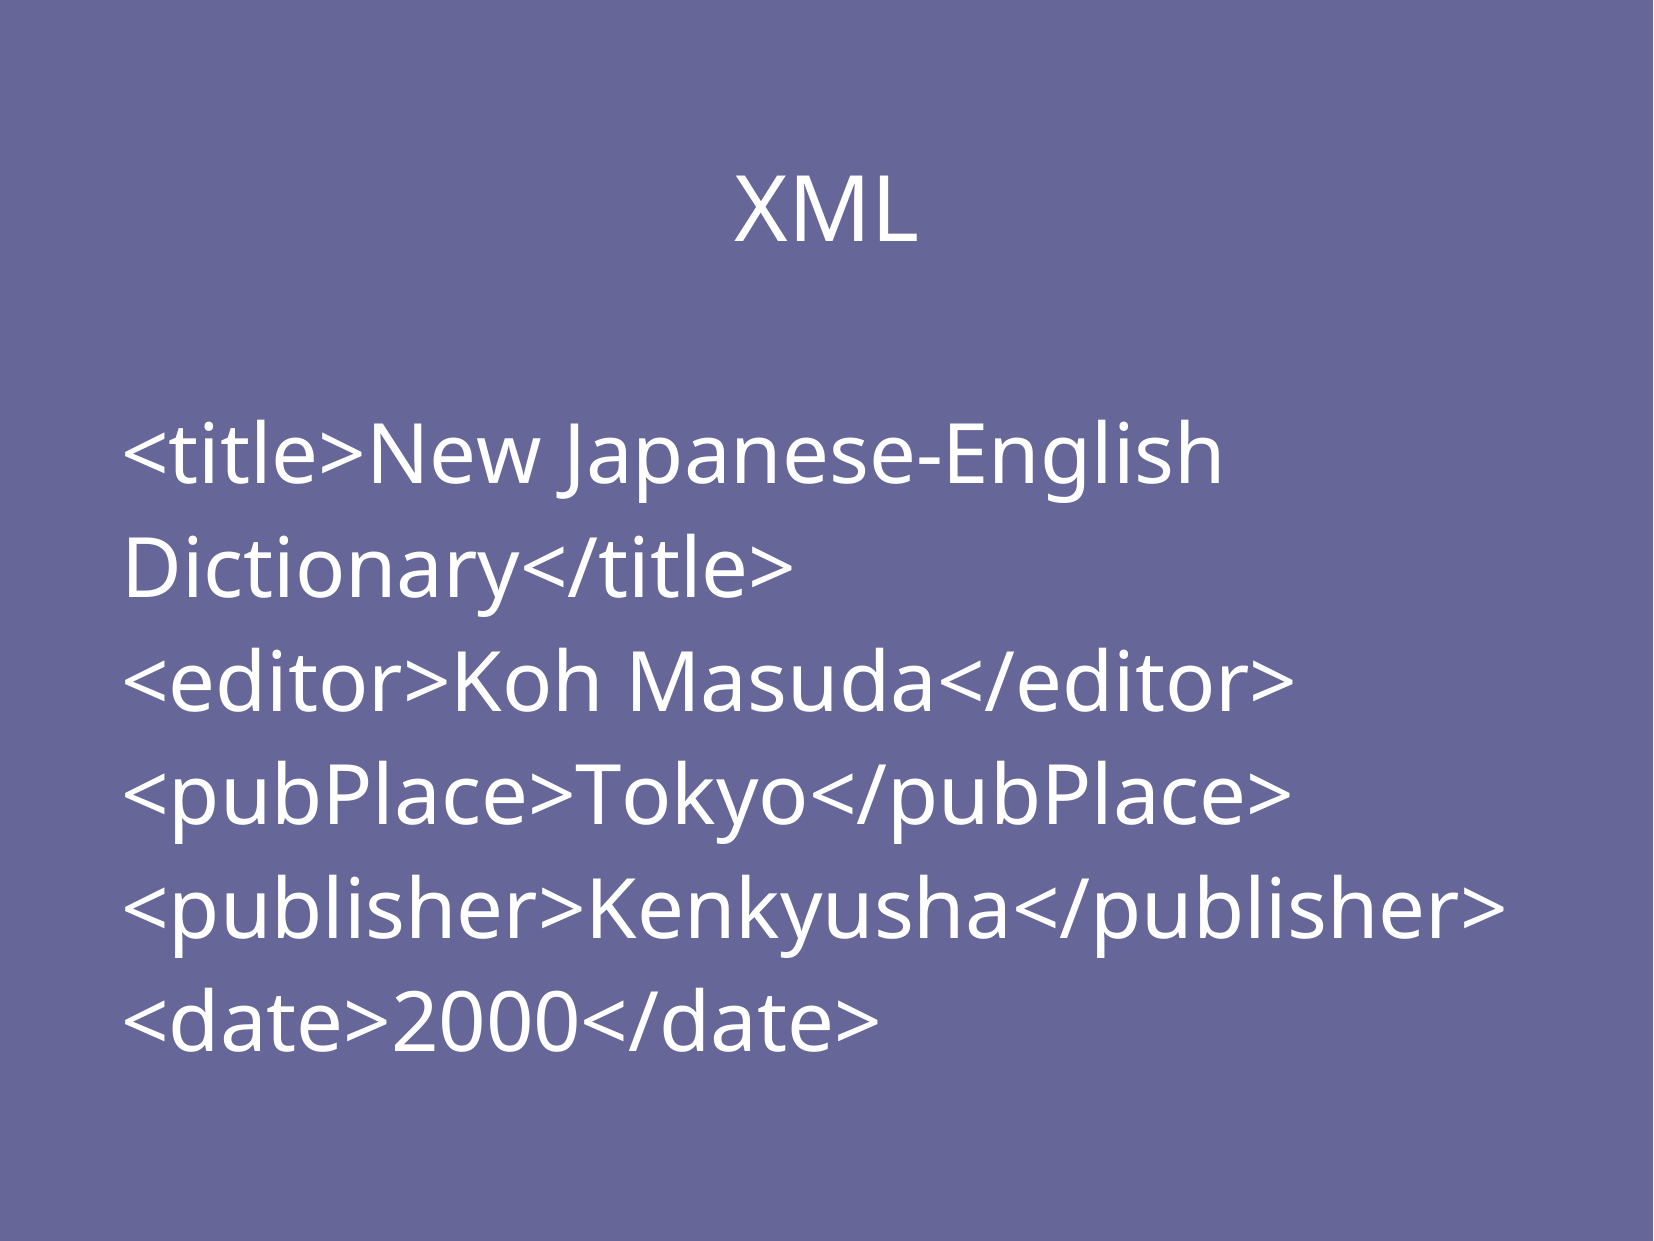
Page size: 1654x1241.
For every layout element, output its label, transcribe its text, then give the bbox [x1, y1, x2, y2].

subtitle <title>New Japanese-English Dictionary</title> <editor>Koh Masuda</editor> <pubPlace>Tokyo</pubPlace> <publisher>Kenkyusha</publisher> <date>2000</date> [121, 344, 1534, 1127]
title XML [121, 102, 1534, 311]
